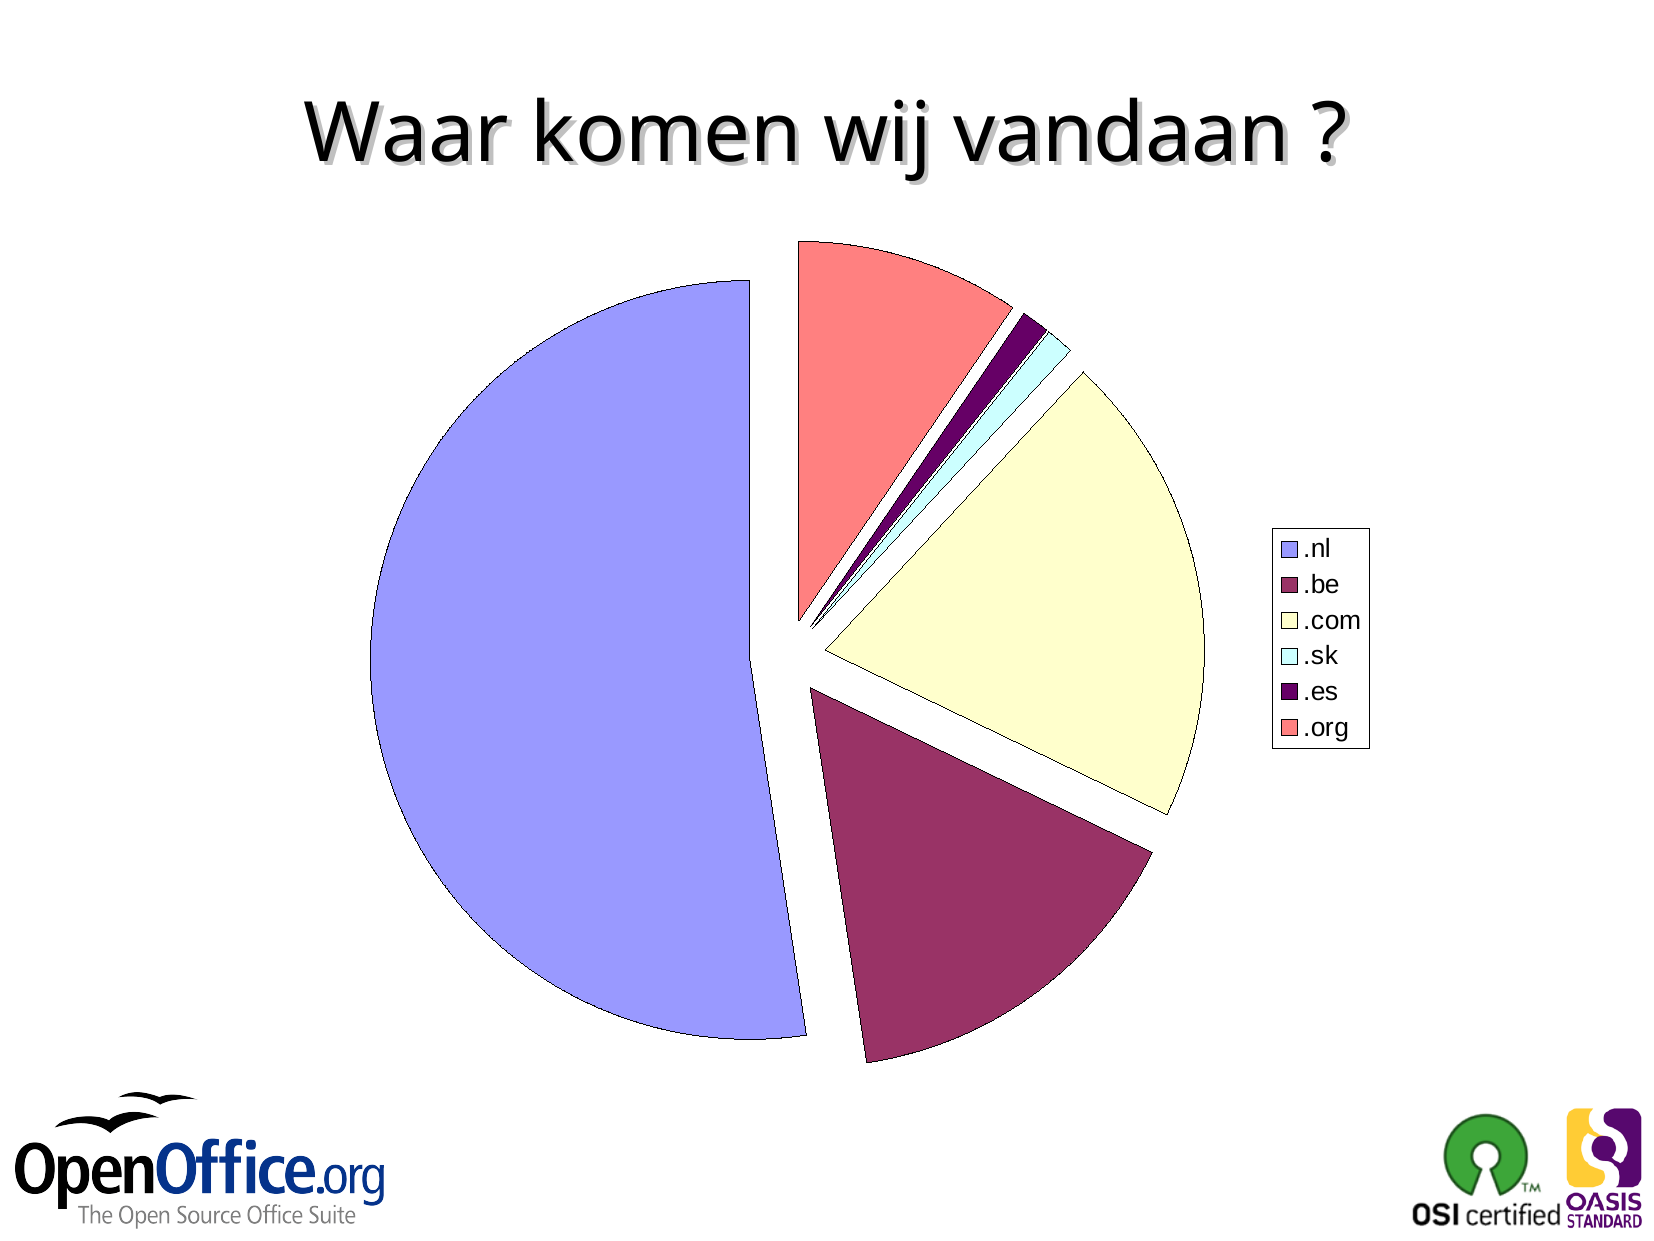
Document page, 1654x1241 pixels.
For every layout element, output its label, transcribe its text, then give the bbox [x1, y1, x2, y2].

chart [324, 206, 1418, 1093]
picture [15, 1092, 384, 1229]
title Waar komen wij vandaan ? [82, 49, 1571, 207]
picture [1405, 1102, 1654, 1238]
